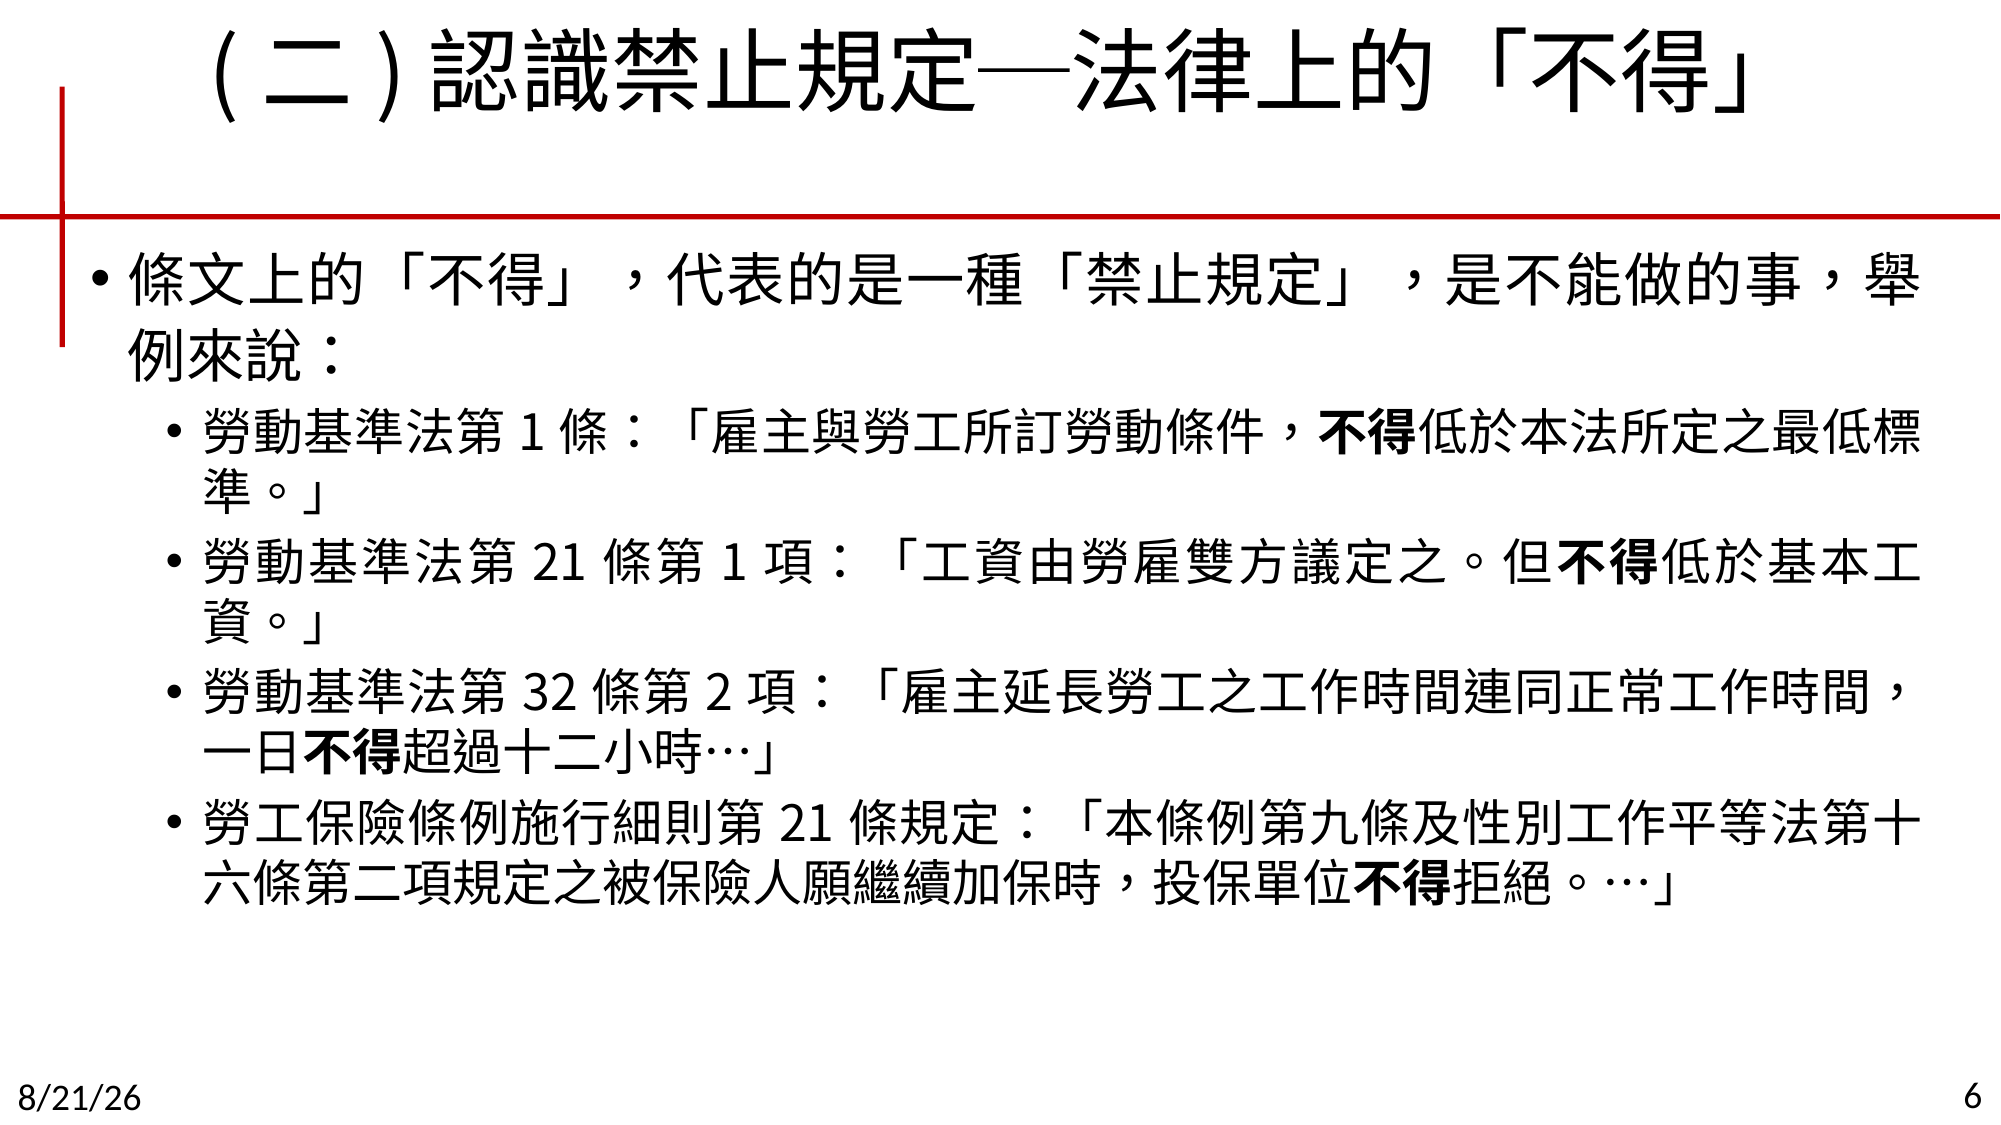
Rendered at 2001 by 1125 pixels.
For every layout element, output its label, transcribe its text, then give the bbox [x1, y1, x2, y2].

slide_number <編號> [1701, 1063, 1998, 1118]
slide_number 9/22/20 [2, 1065, 452, 1116]
list 條文上的「不得」，代表的是一種「禁止規定」，是不能做的事，舉例來說： 勞動基準法第1條：「雇主與勞工所訂勞動條件，不得低於本法所定之最低標準。」 勞動基準法第21條第1項：「工資由勞雇雙方議定之。但不得低於基本工資。」 勞動基準法第32條第2項：「雇主延長勞工之工作時間連同正常工作時間，一日不得超過十二小時…」 勞工保險條例施行細則第21條規定：「本條例第九條及性別工作平等法第十六條第二項規定之被保險人願繼續加保時，投保單位不得拒絕。…」 [75, 228, 1938, 1038]
title (二)認識禁止規定─法律上的「不得」 [75, 6, 1938, 211]
